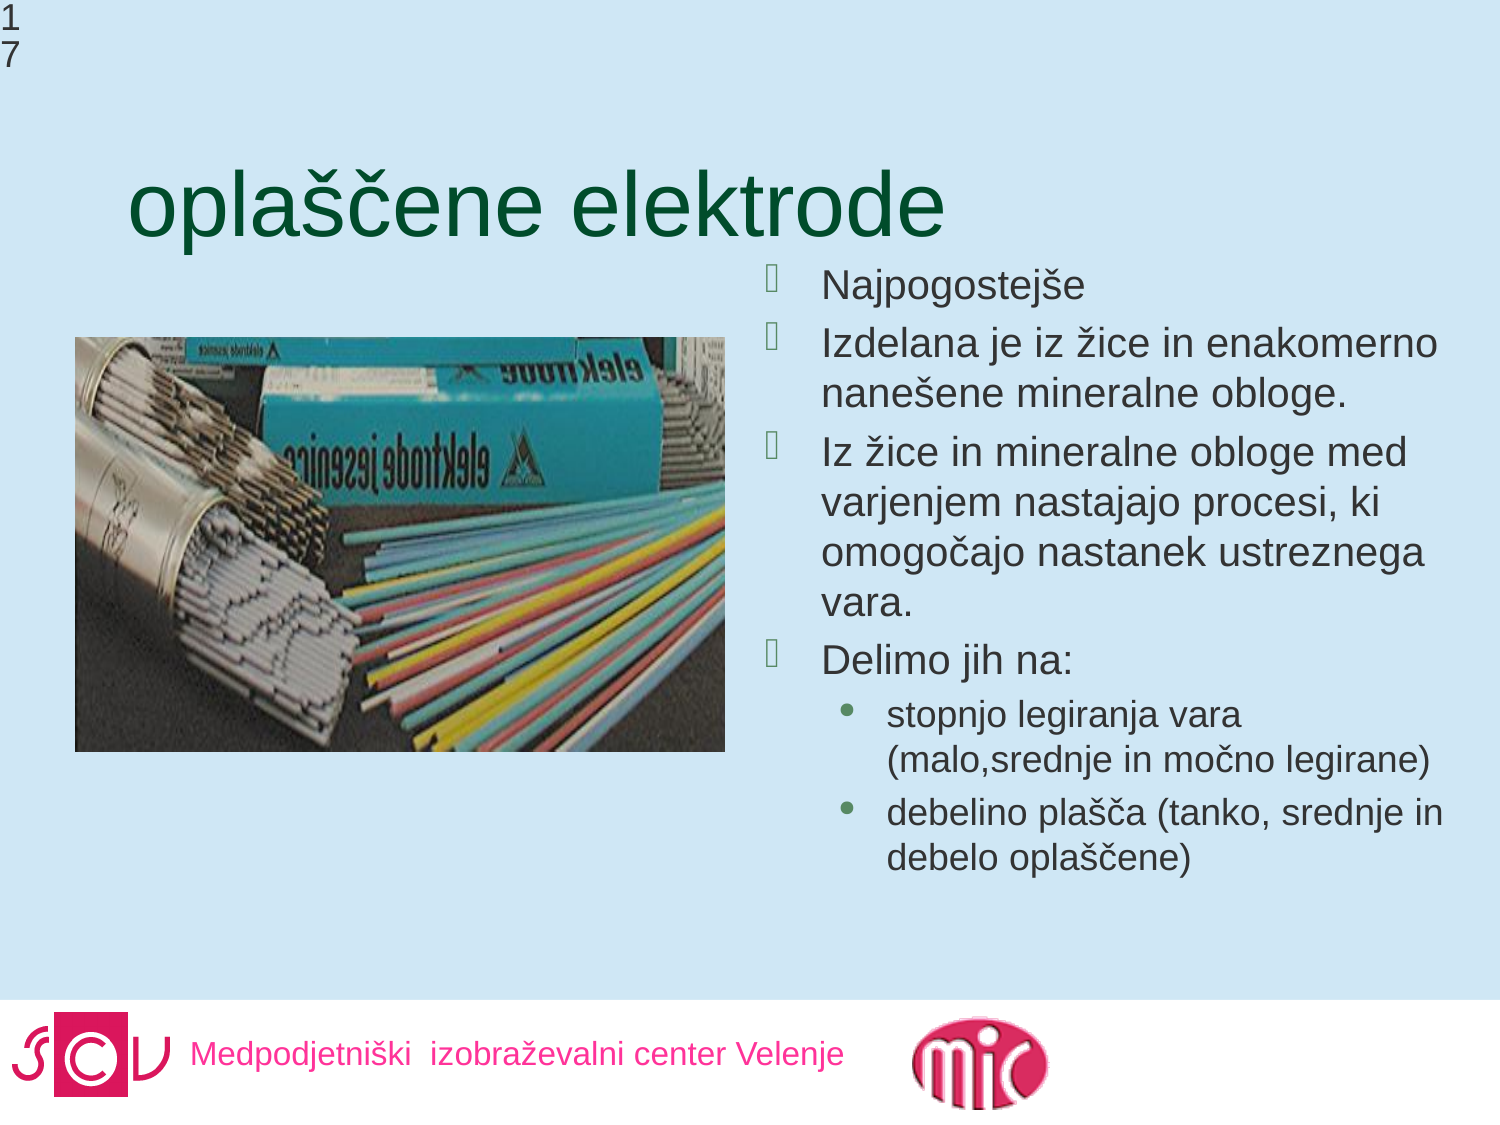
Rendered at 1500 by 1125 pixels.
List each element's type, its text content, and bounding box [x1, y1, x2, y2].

picture [912, 1013, 1050, 1110]
title oplaščene elektrode [112, 75, 1388, 263]
picture [12, 1012, 170, 1097]
chart [75, 337, 725, 753]
list Najpogostejše Izdelana je iz žice in enakomerno nanešene mineralne obloge. Iz žice in mineralne obloge med varjenjem nastajajo procesi, ki omogočajo nastanek ustreznega vara. Delimo jih na: stopnjo legiranja vara (malo,srednje in močno legirane) debelino plašča (tanko, srednje in debelo oplaščene) [750, 249, 1488, 1013]
